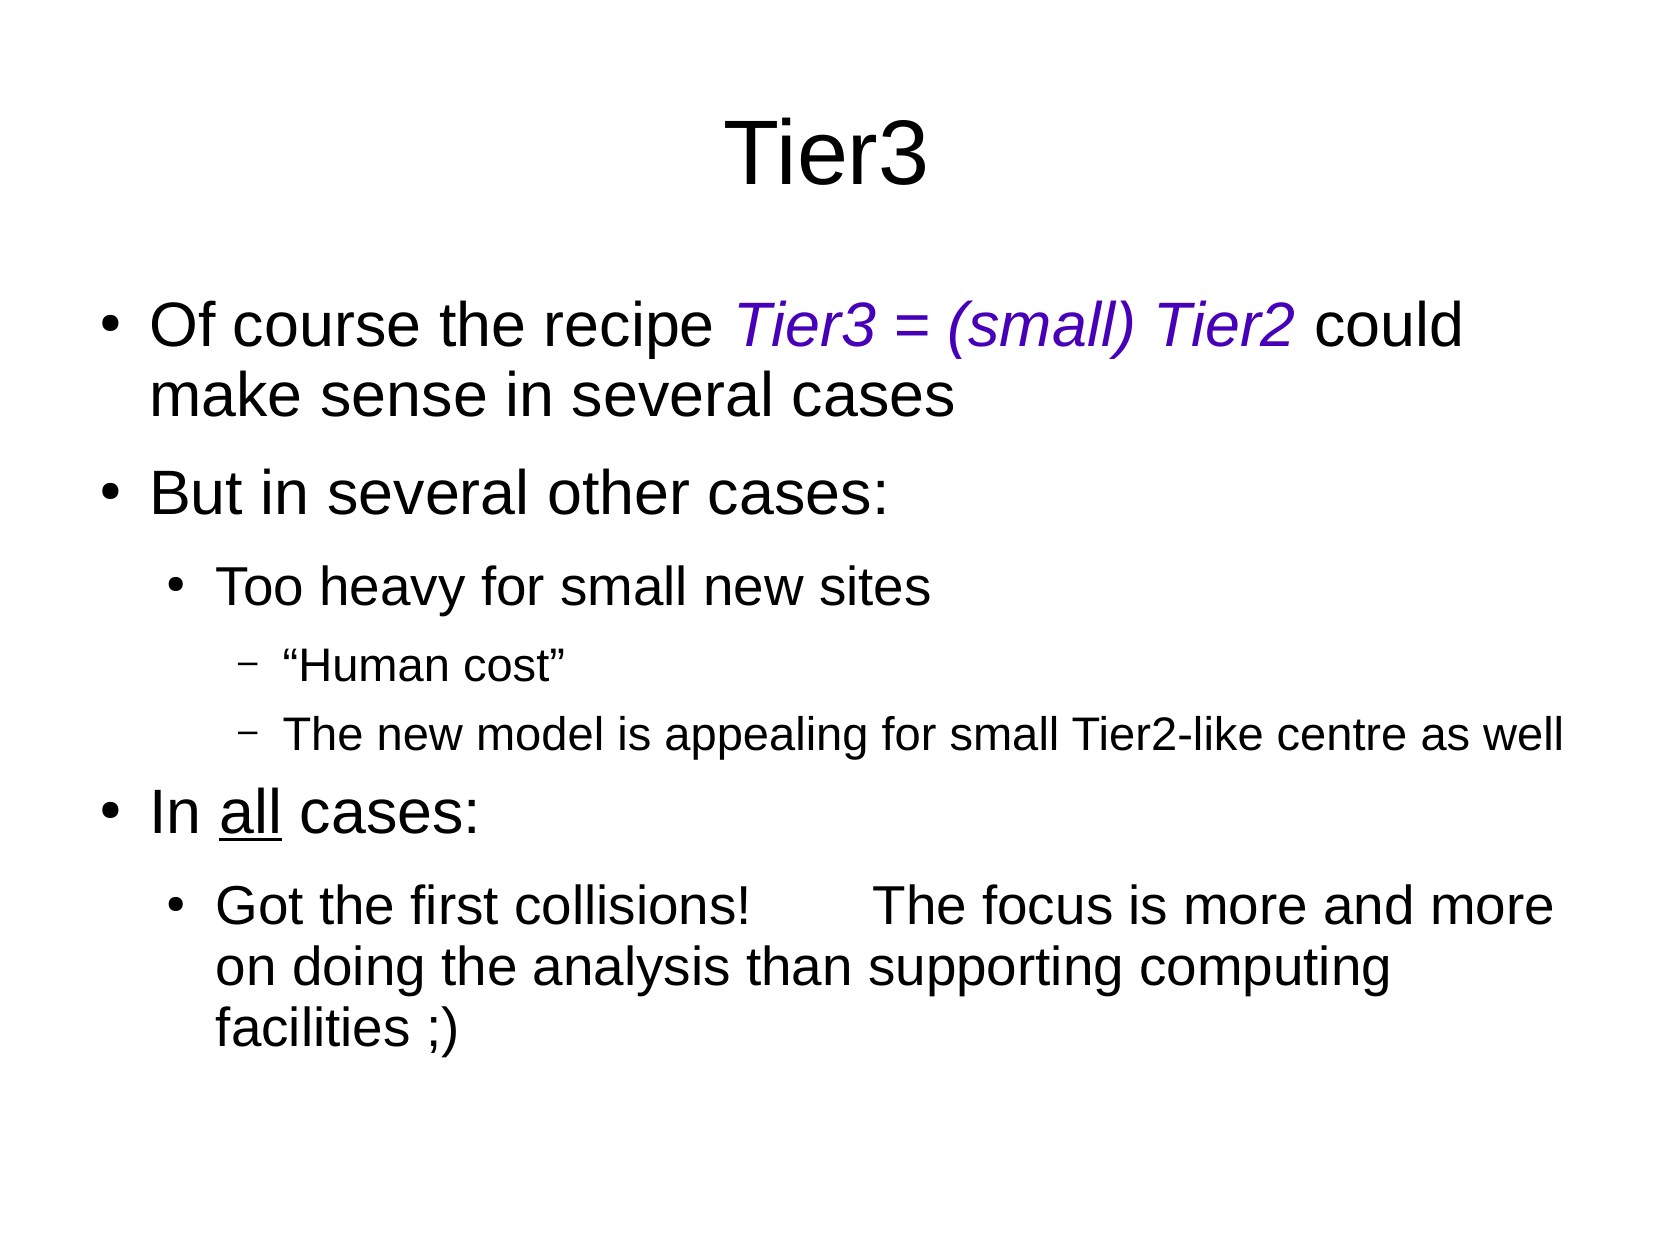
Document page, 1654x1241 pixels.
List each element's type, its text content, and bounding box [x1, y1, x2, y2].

list Of course the recipe Tier3 = (small) Tier2 could make sense in several cases But in several other cases: Too heavy for small new sites “Human cost” The new model is appealing for small Tier2-like centre as well In all cases: Got the first collisions! The focus is more and more on doing the analysis than supporting computing facilities ;) [82, 290, 1571, 1109]
title Tier3 [82, 56, 1571, 250]
